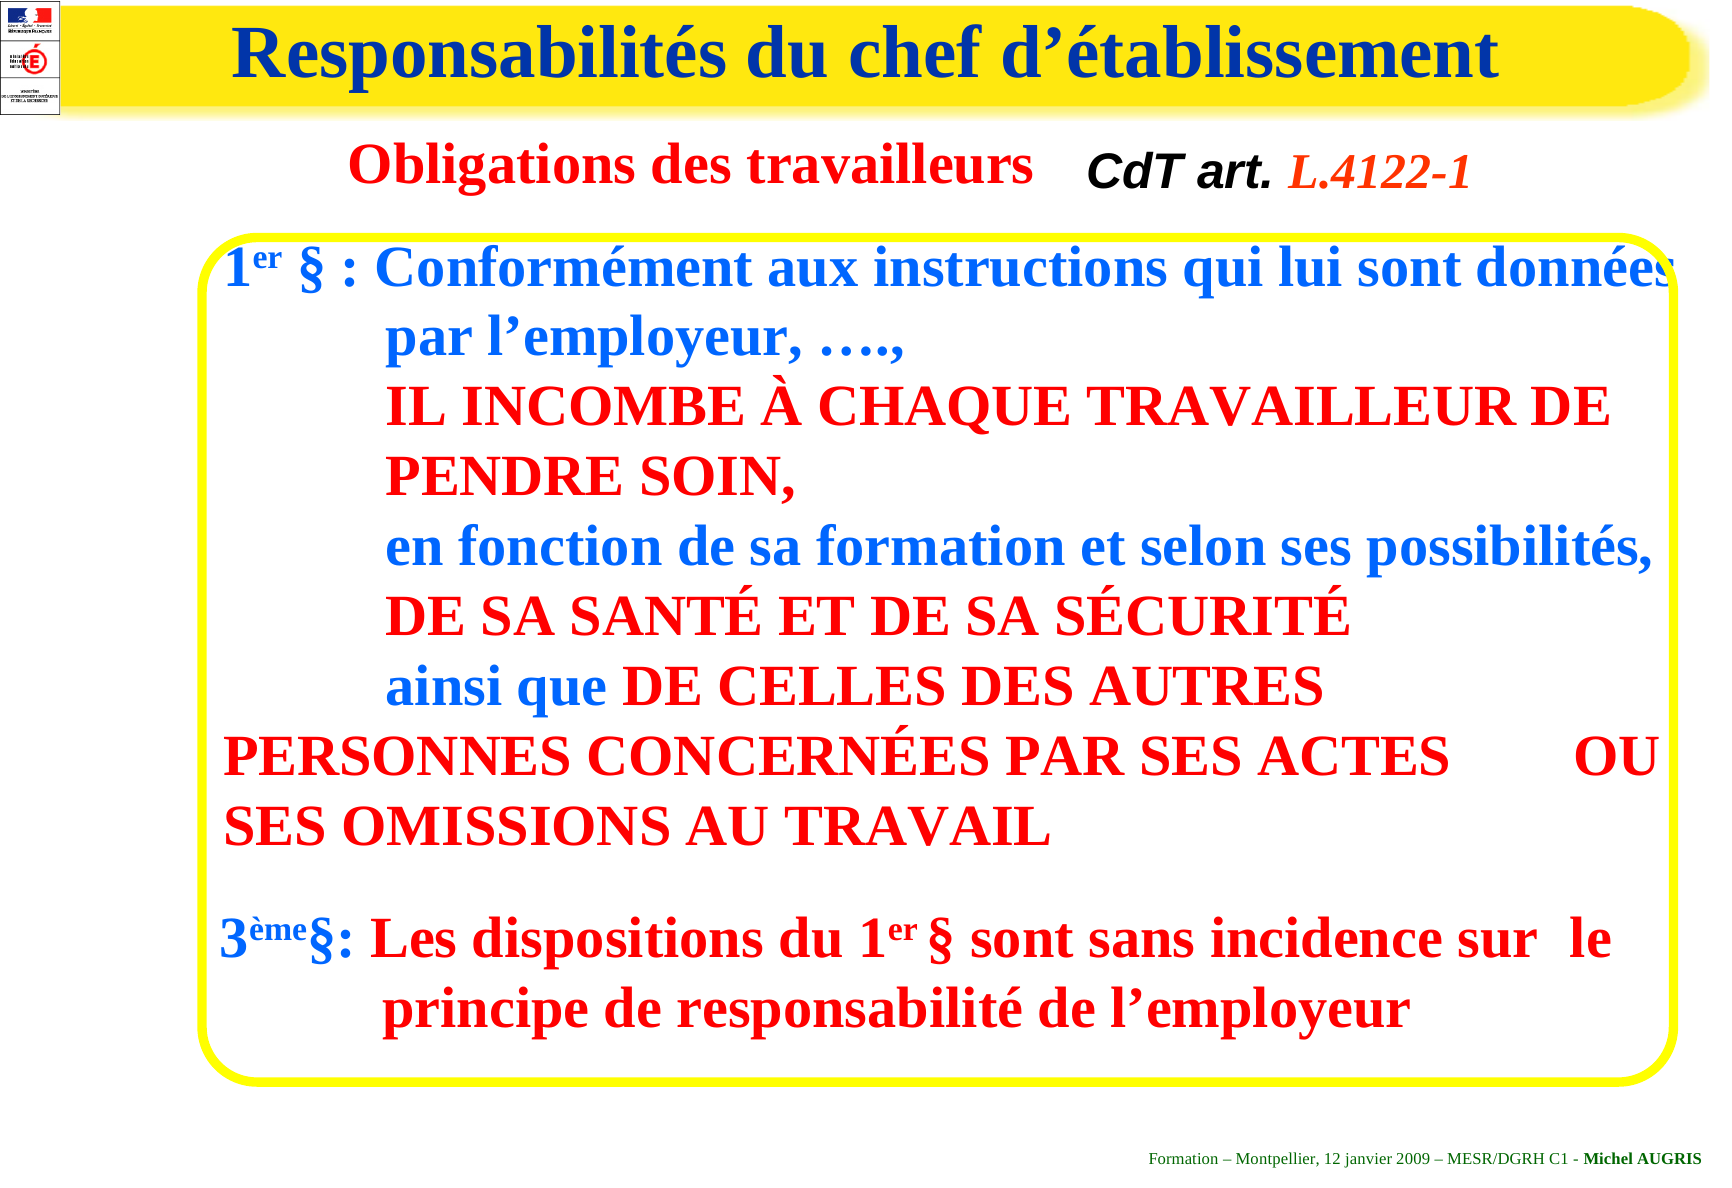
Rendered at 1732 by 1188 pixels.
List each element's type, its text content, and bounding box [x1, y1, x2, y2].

text_box 1er § : Conformément aux instructions qui lui sont données par l’employeur, …., IL INCOMBE À CHAQUE TRAVAILLEUR DE PENDRE SOIN, en fonction de sa formation et selon ses possibilités, DE SA SANTÉ ET DE SA SÉCURITÉ ainsi que DE CELLES DES AUTRES PERSONNES CONCERNÉES PAR SES ACTES OU SES OMISSIONS AU TRAVAIL [208, 243, 1668, 865]
picture [0, 0, 1710, 121]
text_box 1er § : Conformément aux instructions qui lui sont données par l’employeur, …., IL INCOMBE À CHAQUE TRAVAILLEUR DE PENDRE SOIN, en fonction de sa formation et selon ses possibilités, DE SA SANTÉ ET DE SA SÉCURITÉ ainsi que DE CELLES DES AUTRES PERSONNES CONCERNÉES PAR SES ACTES OU SES OMISSIONS AU TRAVAIL [208, 220, 1704, 865]
text_box Obligations des travailleurs [333, 117, 1051, 202]
text_box Responsabilités du chef d’établissement [217, 0, 1516, 100]
text_box CdT art. L.4122-1 [1071, 130, 1489, 207]
text_box 3ème§: Les dispositions du 1er § sont sans incidence sur le principe de responsabilité de l’employeur [205, 892, 1672, 1047]
